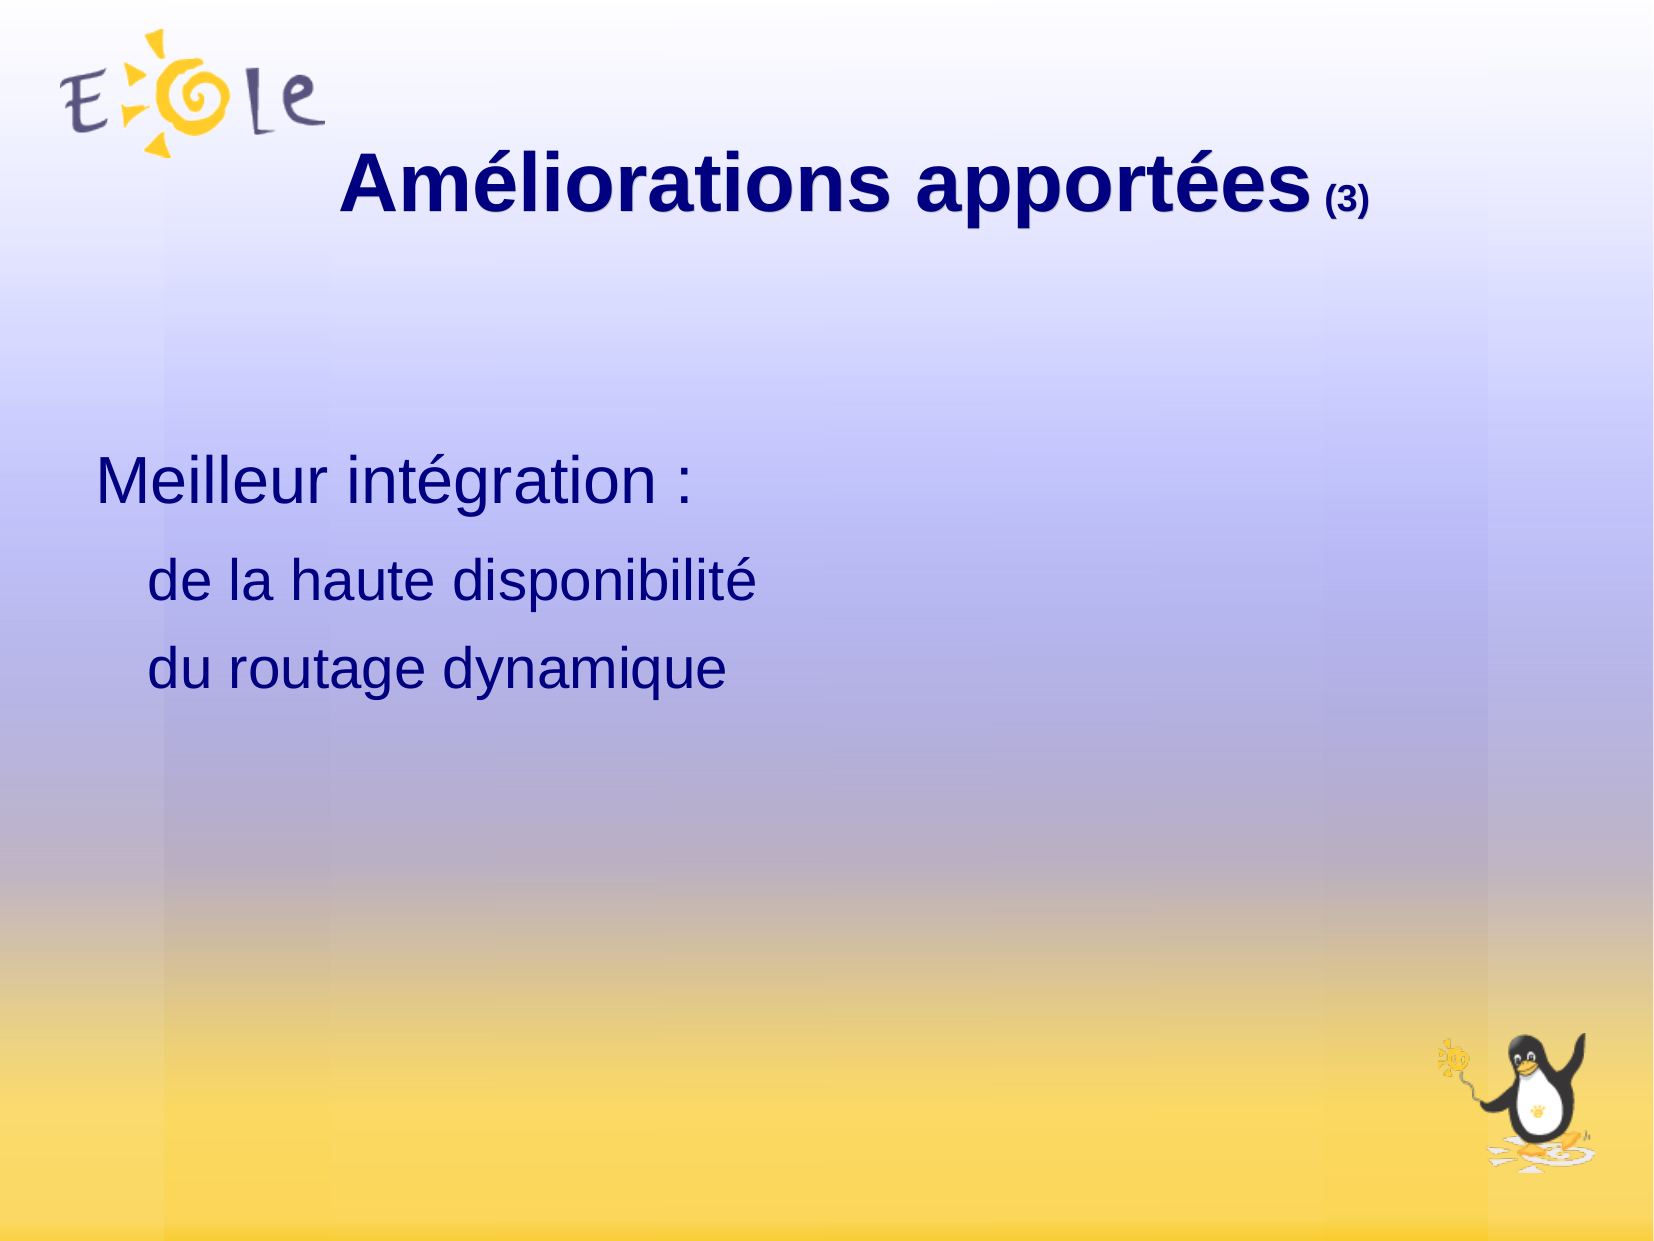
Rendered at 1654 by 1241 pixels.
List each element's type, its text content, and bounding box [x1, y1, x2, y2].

list Meilleur intégration : de la haute disponibilité du routage dynamique [76, 442, 1565, 1152]
picture [0, 0, 1654, 1241]
text_box Améliorations apportées (3) [323, 128, 1409, 251]
